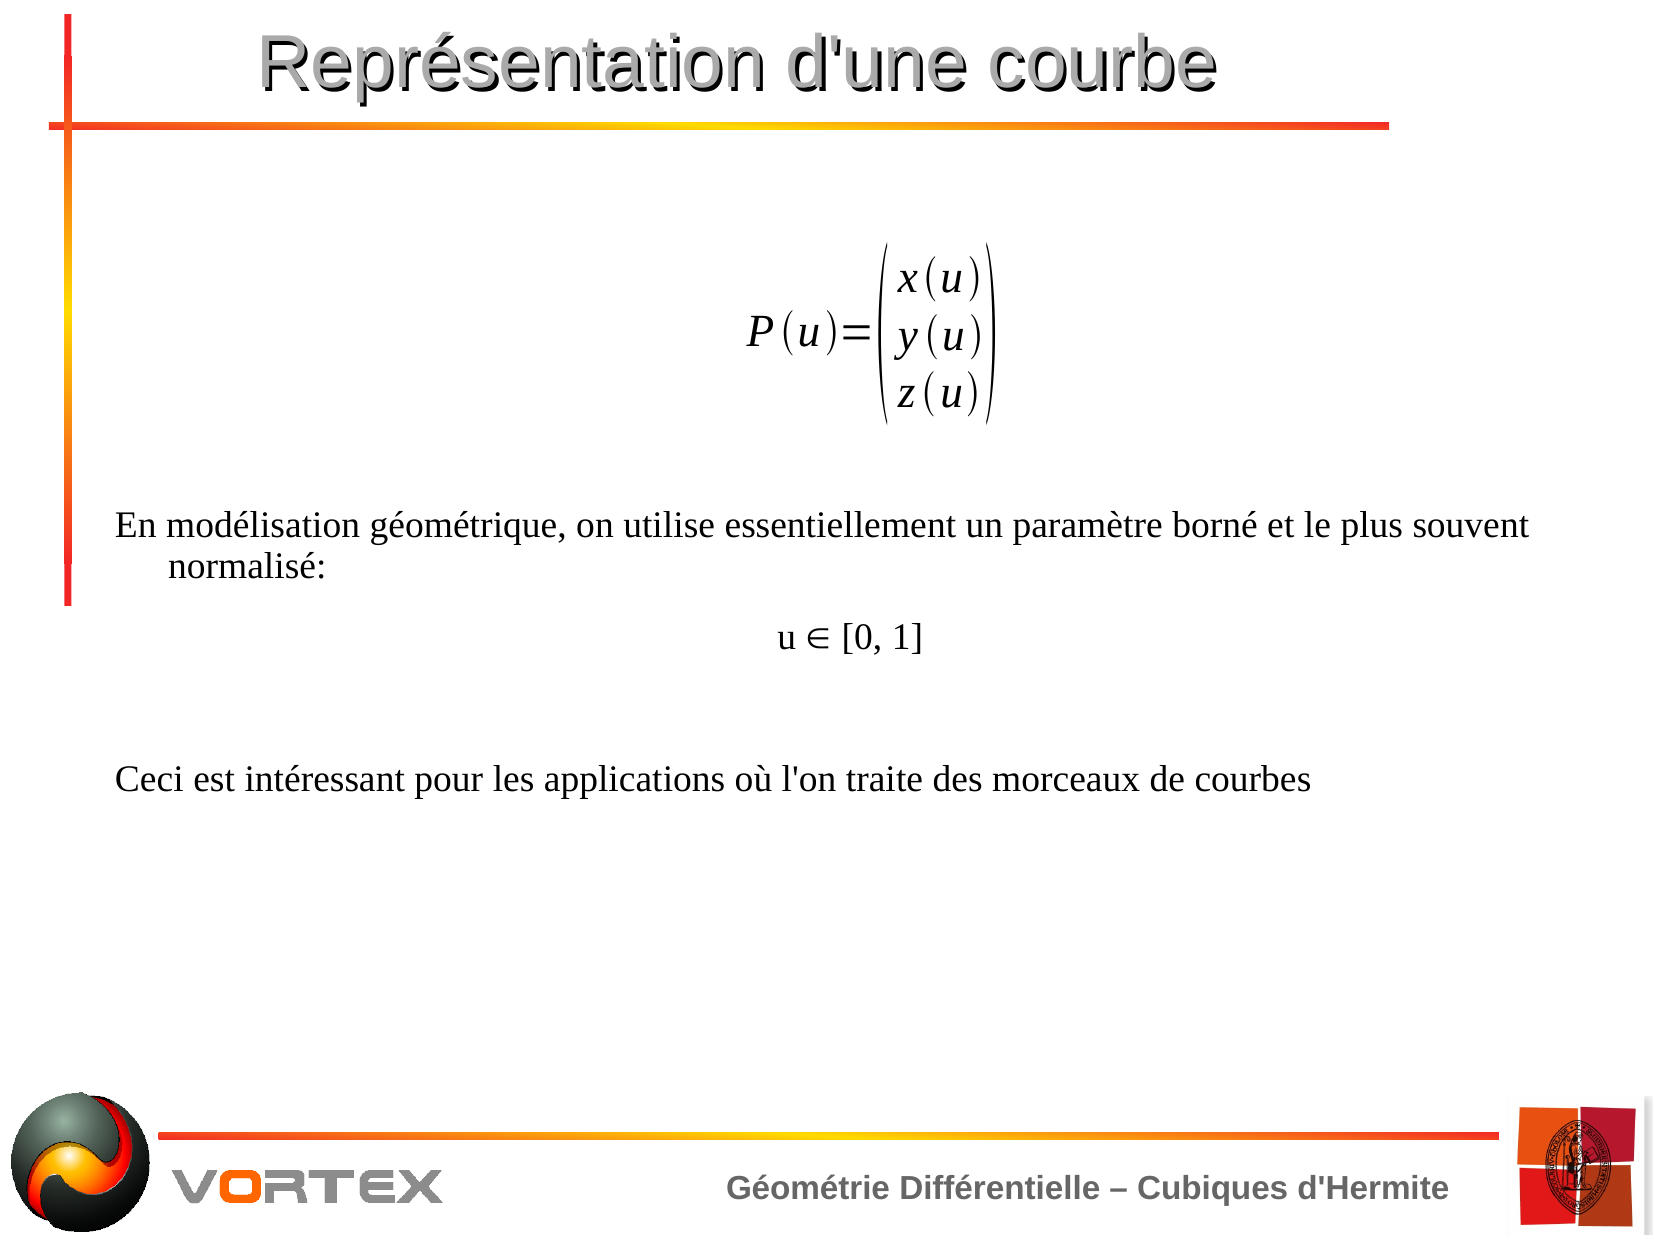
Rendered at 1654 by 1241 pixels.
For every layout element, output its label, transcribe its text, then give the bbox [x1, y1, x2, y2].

list En modélisation géométrique, on utilise essentiellement un paramètre borné et le plus souvent normalisé: u  [0, 1] Ceci est intéressant pour les applications où l'on traite des morceaux de courbes [97, 148, 1586, 967]
picture [11, 1092, 443, 1232]
chart [736, 239, 1005, 428]
picture [1505, 1096, 1653, 1235]
title Représentation d'une courbe [82, 4, 1392, 120]
